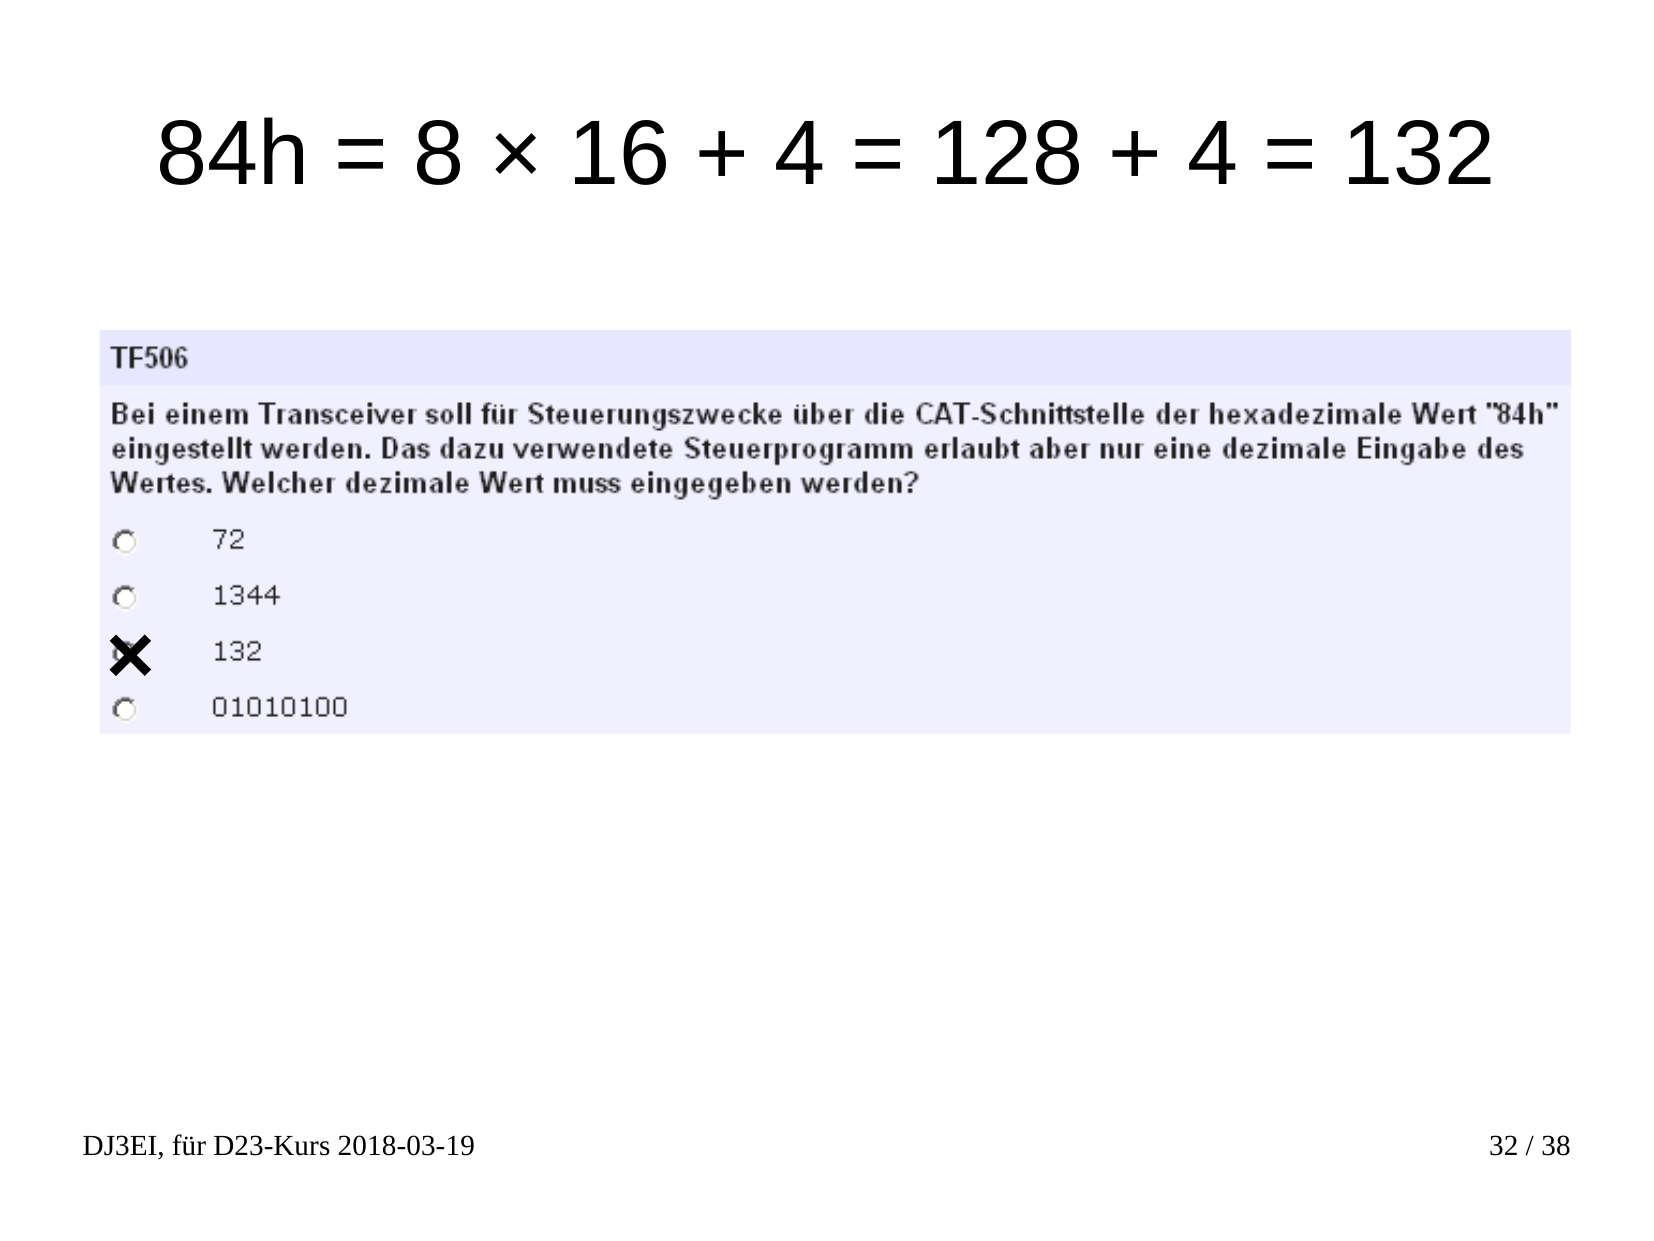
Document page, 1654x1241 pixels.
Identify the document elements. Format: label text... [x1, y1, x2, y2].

picture [96, 330, 1571, 745]
title 84h = 8 × 16 + 4 = 128 + 4 = 132 [82, 49, 1571, 257]
text_box × [92, 600, 154, 709]
